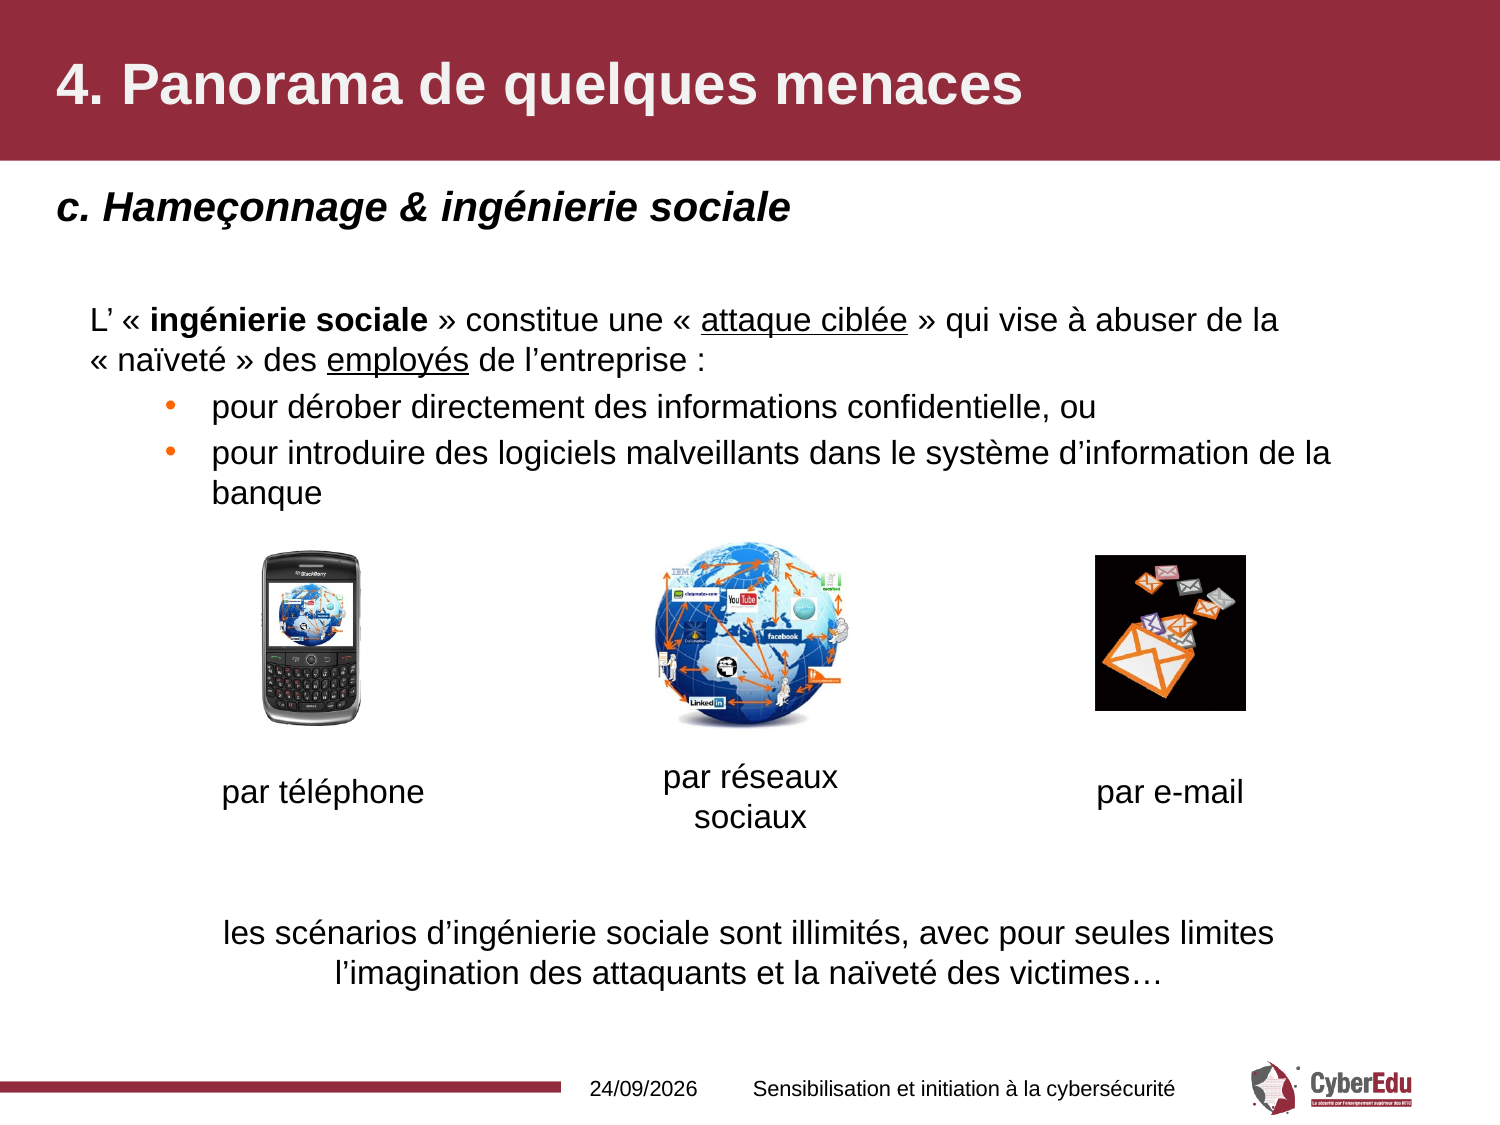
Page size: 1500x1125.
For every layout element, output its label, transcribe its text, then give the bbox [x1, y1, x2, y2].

picture [261, 550, 361, 726]
text_box les scénarios d’ingénierie sociale sont illimités, avec pour seules limites l’imagination des attaquants et la naïveté des victimes… [171, 903, 1329, 999]
list c. Hameçonnage & ingénierie sociale [41, 172, 1471, 268]
title 4. Panorama de quelques menaces [41, 1, 1471, 161]
picture [1246, 1060, 1412, 1115]
picture [1095, 555, 1246, 711]
picture [636, 523, 856, 742]
slide_number 15/11/2020 [561, 1057, 727, 1118]
text_box L’ « ingénierie sociale » constitue une « attaque ciblée » qui vise à abuser de la « naïveté » des employés de l’entreprise : pour dérober directement des informations confidentielle, ou pour introduire des logiciels malveillants dans le système d’information de la banque [74, 290, 1425, 575]
footer Sensibilisation et initiation à la cybersécurité [738, 1057, 1236, 1118]
text_box par e-mail [1047, 763, 1294, 818]
text_box par téléphone [200, 763, 447, 818]
text_box par réseaux sociaux [627, 747, 874, 843]
